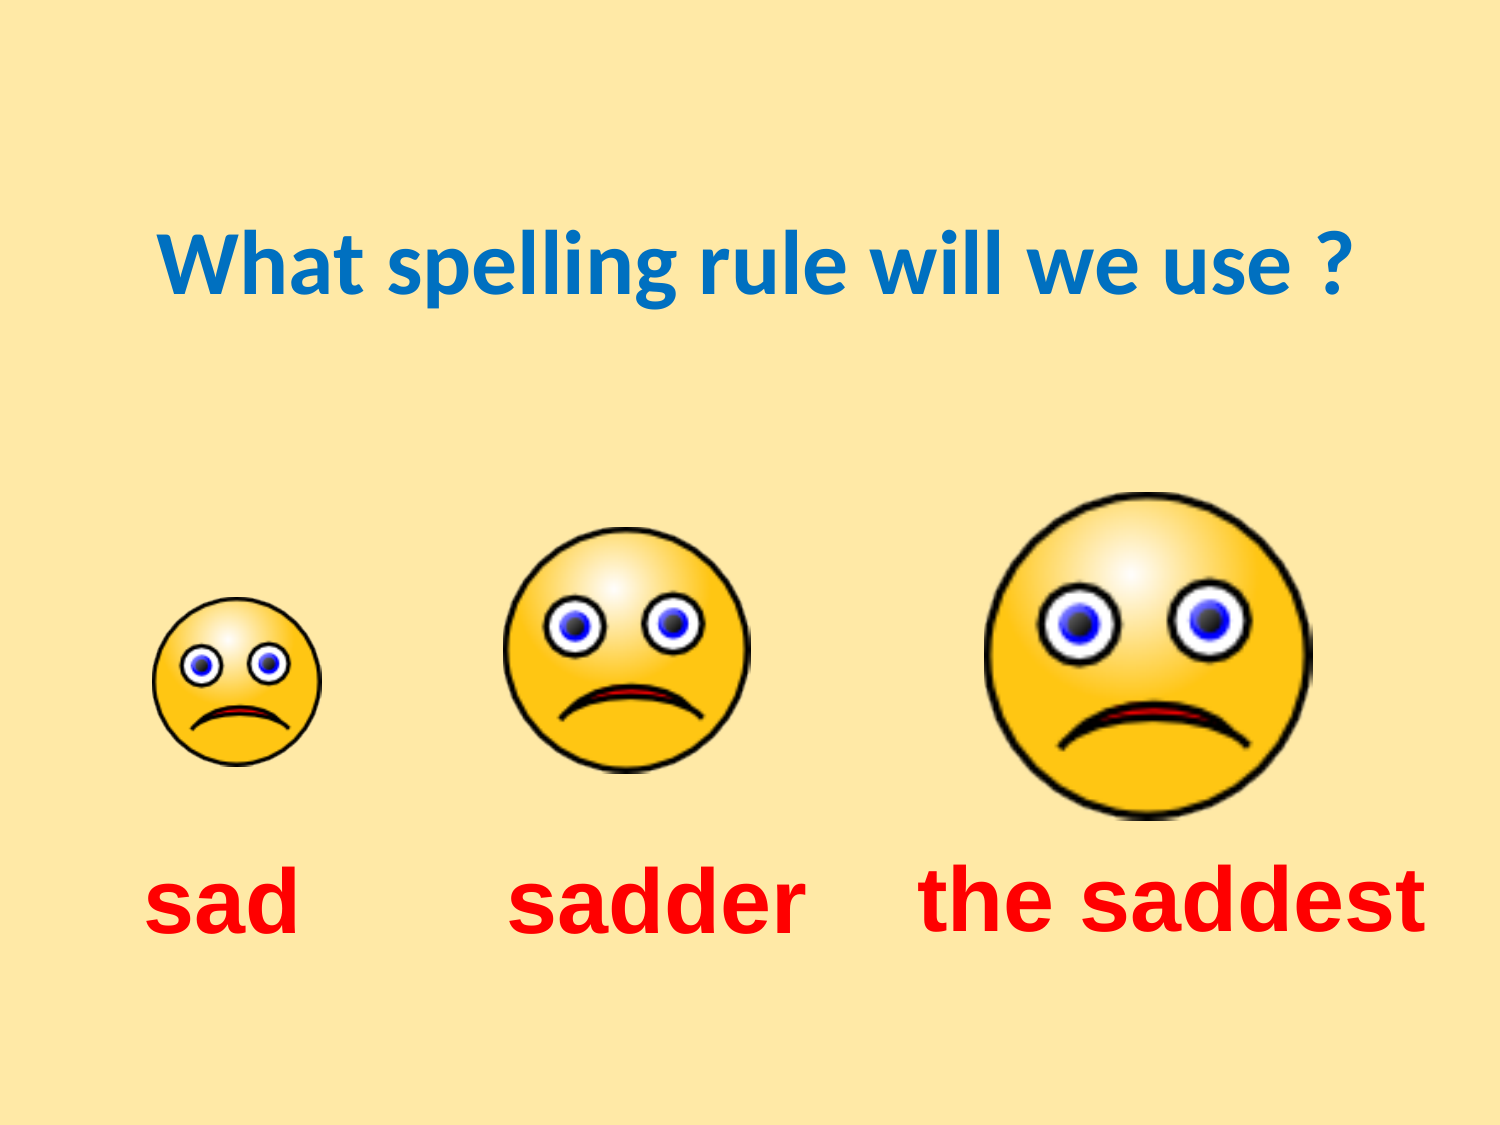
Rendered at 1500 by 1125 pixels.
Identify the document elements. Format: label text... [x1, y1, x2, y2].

picture [984, 492, 1313, 821]
text_box sadder [492, 834, 1067, 961]
text_box sad [128, 834, 492, 961]
text_box the saddest [902, 831, 1477, 958]
picture [503, 527, 751, 774]
title What spelling rule will we use ? [82, 163, 1433, 352]
picture [152, 597, 322, 767]
